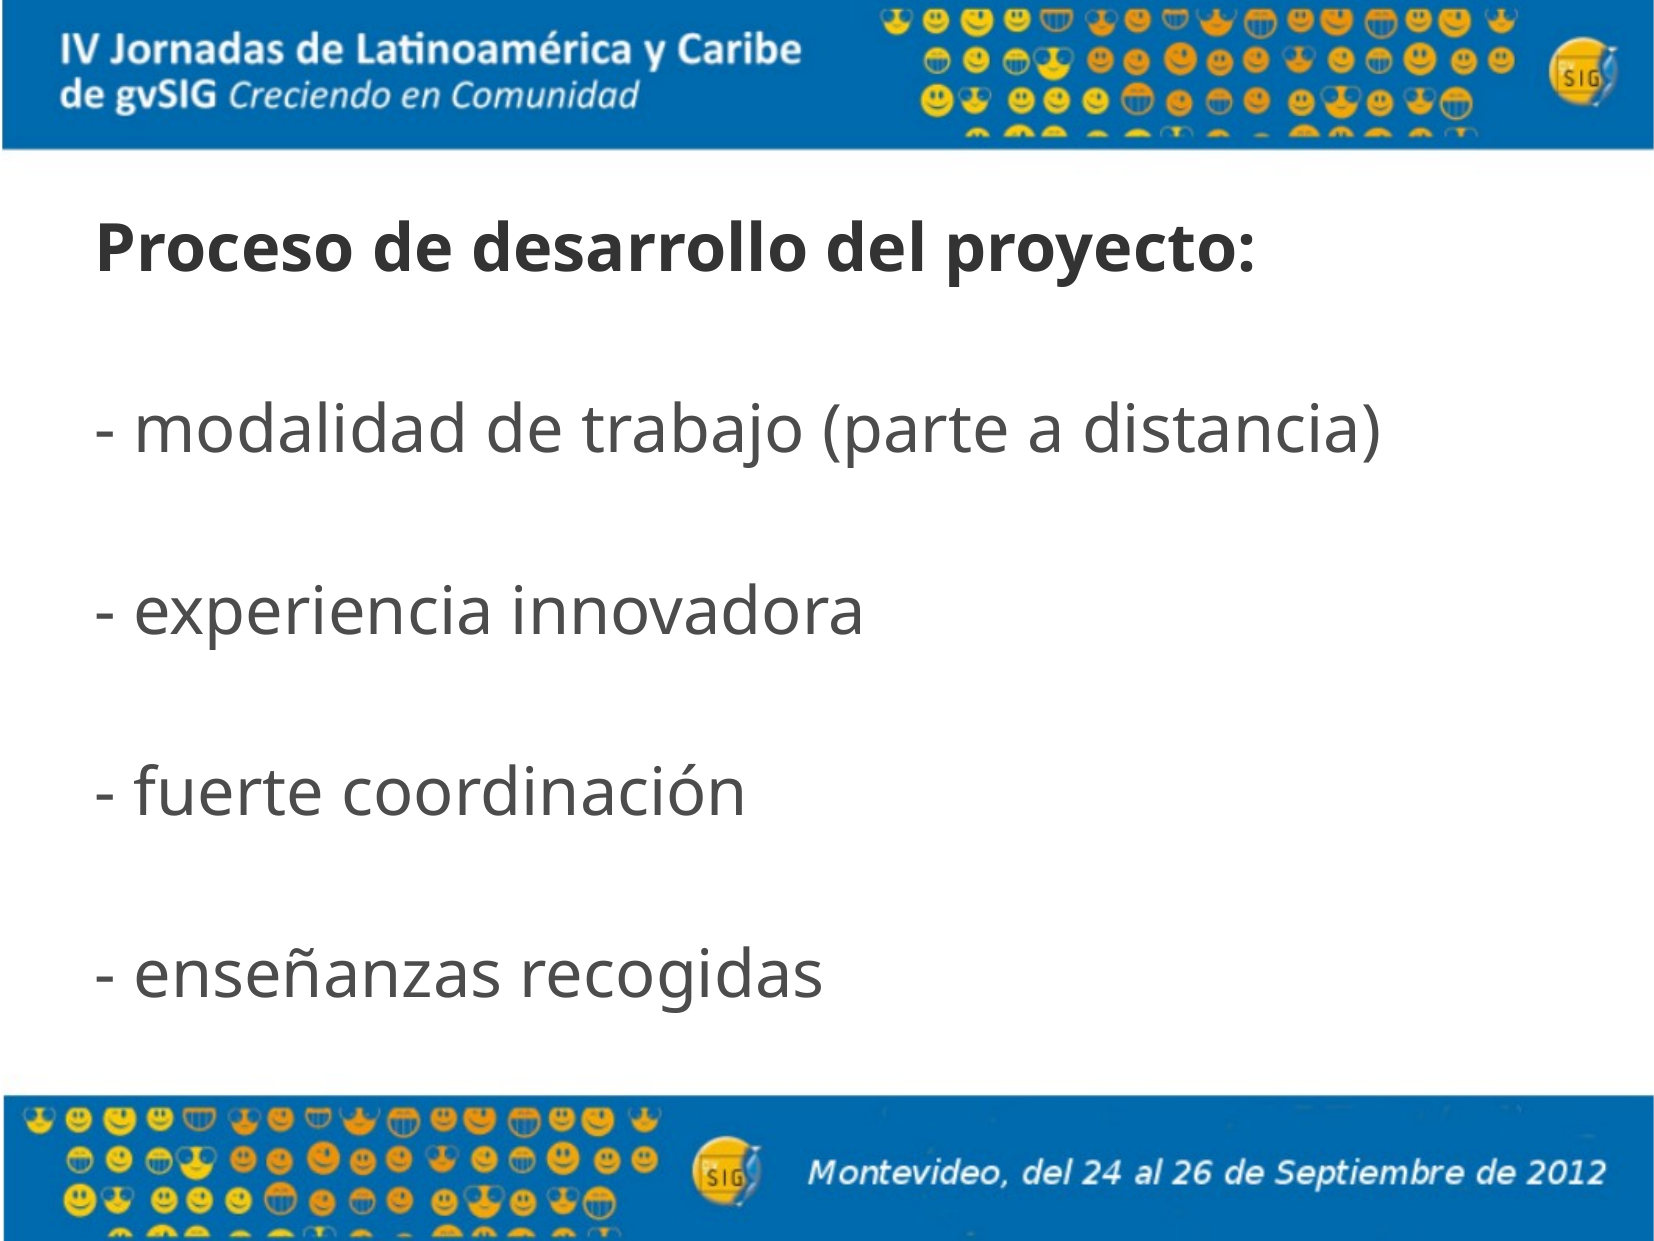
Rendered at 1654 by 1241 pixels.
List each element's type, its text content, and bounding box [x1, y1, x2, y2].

title Proceso de desarrollo del proyecto: - modalidad de trabajo (parte a distancia) - experiencia innovadora - fuerte coordinación - enseñanzas recogidas [94, 258, 1583, 959]
picture [1, 0, 1654, 1241]
